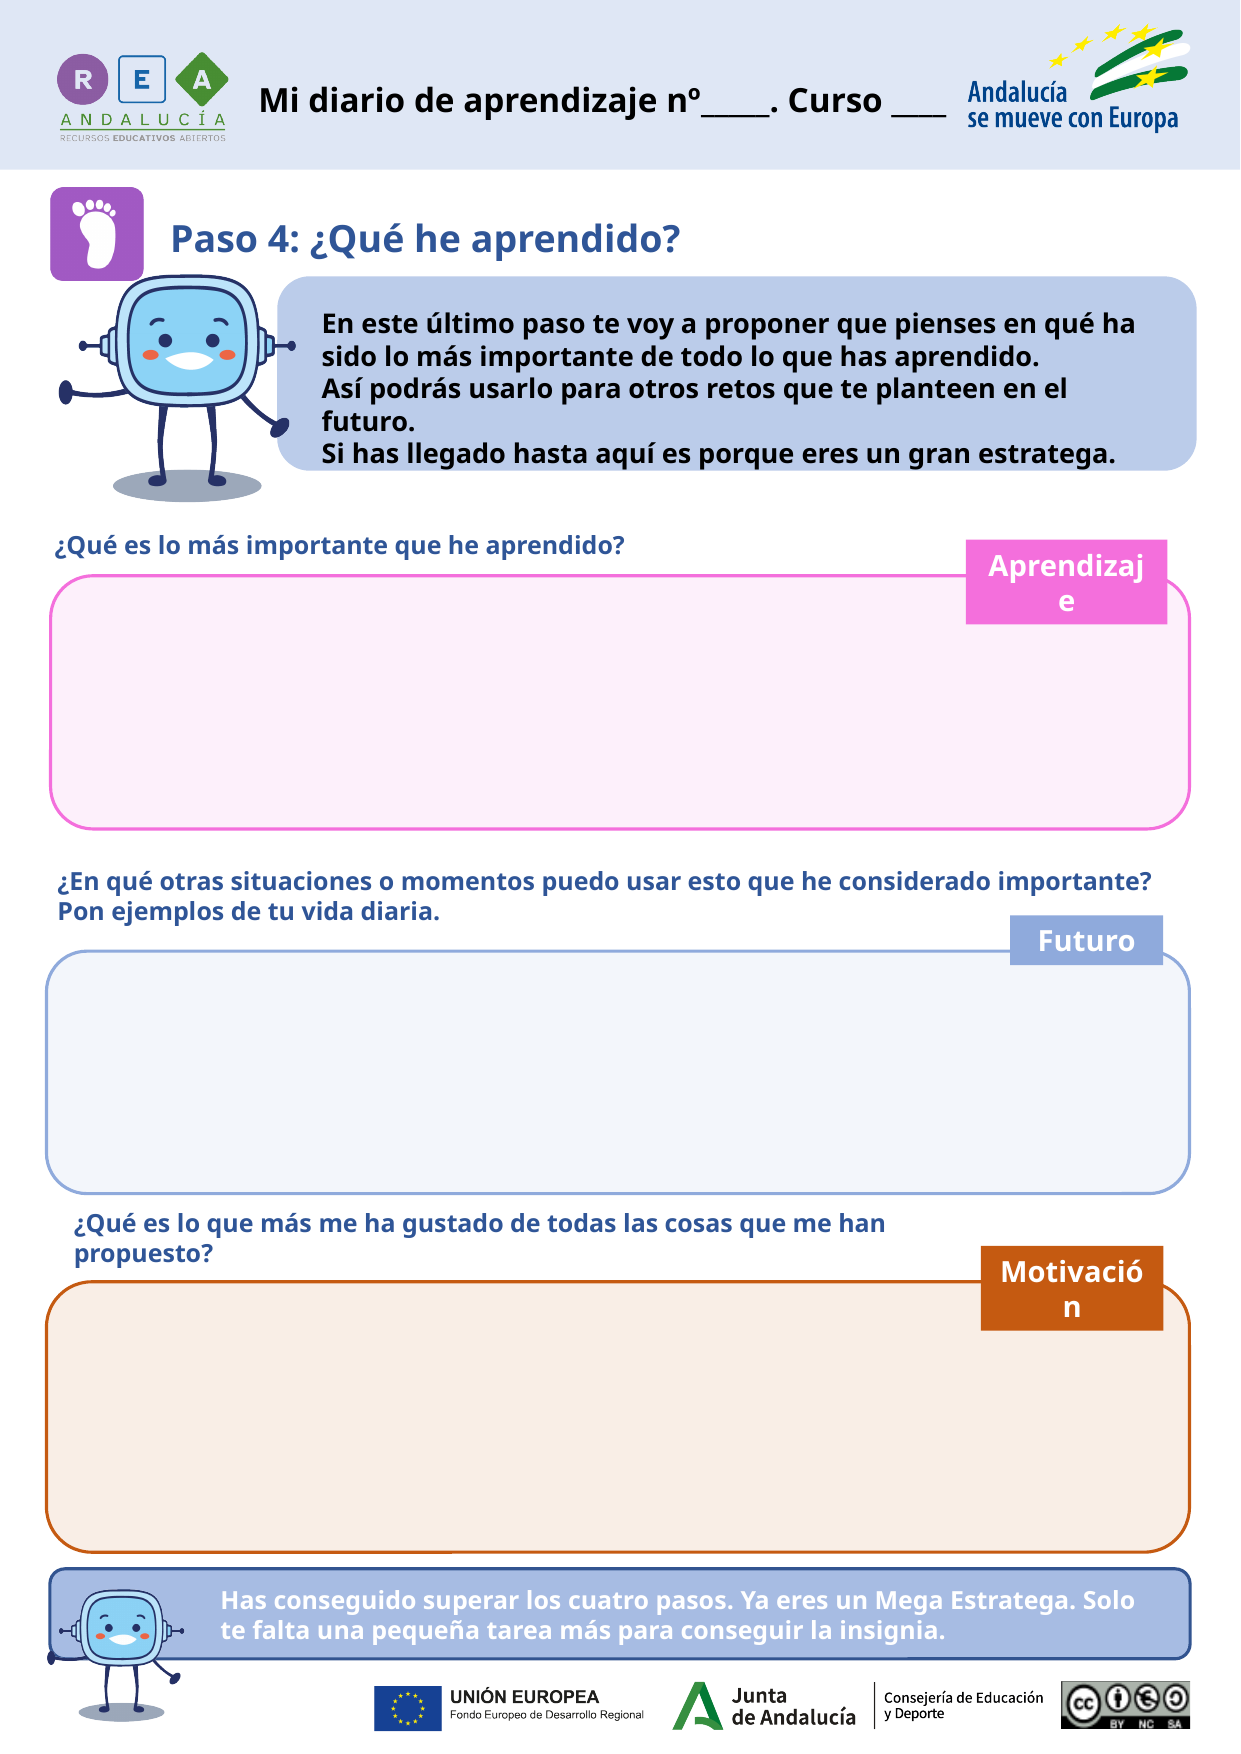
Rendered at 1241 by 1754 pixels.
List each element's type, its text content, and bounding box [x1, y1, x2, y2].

picture [353, 1656, 1191, 1745]
text_box Mi diario de aprendizaje nº_____. Curso ____ [243, 71, 961, 127]
text_box [46, 951, 1190, 1194]
text_box [46, 1281, 1190, 1553]
text_box [206, 1568, 1191, 1658]
text_box [333, 276, 1197, 471]
text_box [50, 575, 1190, 829]
text_box [0, 0, 1241, 170]
text_box ¿Qué es lo más importante que he aprendido? [39, 521, 641, 567]
text_box En este último paso te voy a proponer que pienses en qué ha sido lo más importante de todo lo que has aprendido. Así podrás usarlo para otros retos que te planteen en el futuro. Si has llegado hasta aquí es porque eres un gran estratega. [333, 299, 1170, 477]
text_box Paso 4: ¿Qué he aprendido? [155, 207, 696, 268]
picture [961, 21, 1197, 139]
text_box Motivación [980, 1245, 1164, 1331]
picture [38, 187, 333, 530]
text_box Aprendizaje [965, 539, 1168, 625]
text_box Futuro [1010, 915, 1164, 966]
picture [35, 1567, 206, 1738]
text_box ¿Qué es lo que más me ha gustado de todas las cosas que me han propuesto? [58, 1200, 1036, 1276]
text_box ¿En qué otras situaciones o momentos puedo usar esto que he considerado importante? Pon ejemplos de tu vida diaria. [42, 858, 1190, 934]
text_box Has conseguido superar los cuatro pasos. Ya eres un Mega Estratega. Solo te falta una pequeña tarea más para conseguir la insignia. [205, 1576, 1182, 1662]
picture [43, 47, 242, 146]
